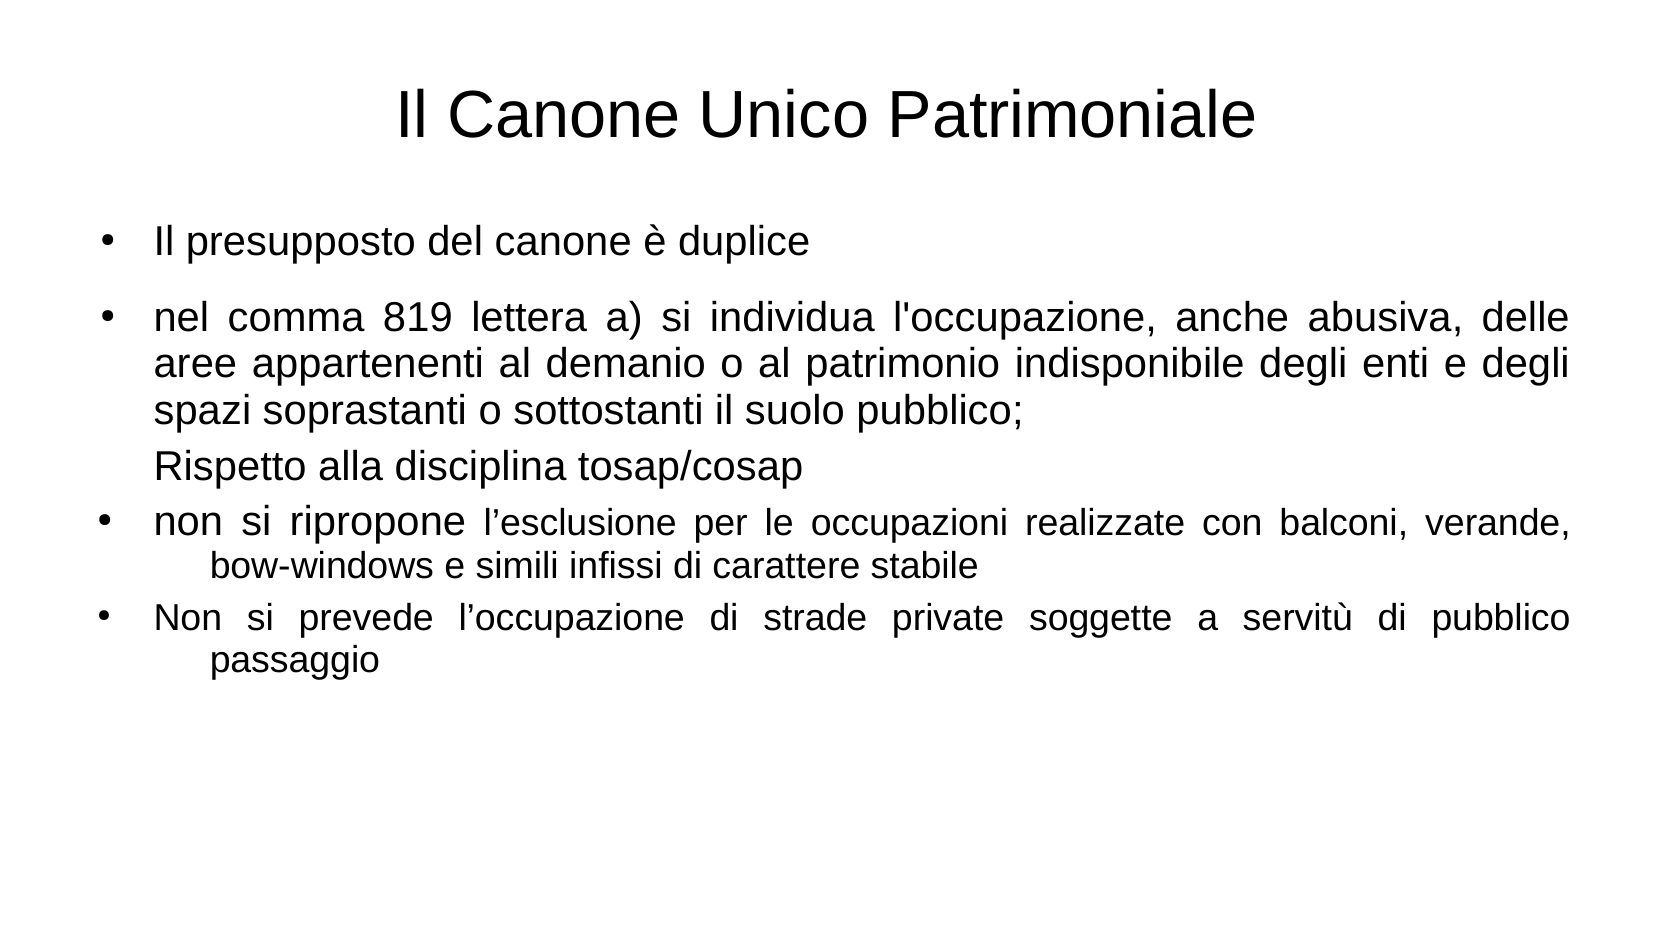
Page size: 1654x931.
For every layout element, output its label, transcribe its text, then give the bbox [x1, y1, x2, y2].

list Il presupposto del canone è duplice nel comma 819 lettera a) si individua l'occupazione, anche abusiva, delle aree appartenenti al demanio o al patrimonio indisponibile degli enti e degli spazi soprastanti o sottostanti il suolo pubblico; Rispetto alla disciplina tosap/cosap non si ripropone l’esclusione per le occupazioni realizzate con balconi, verande, bow-windows e simili infissi di carattere stabile Non si prevede l’occupazione di strade private soggette a servitù di pubblico passaggio [82, 217, 1571, 758]
title Il Canone Unico Patrimoniale [82, 37, 1571, 193]
